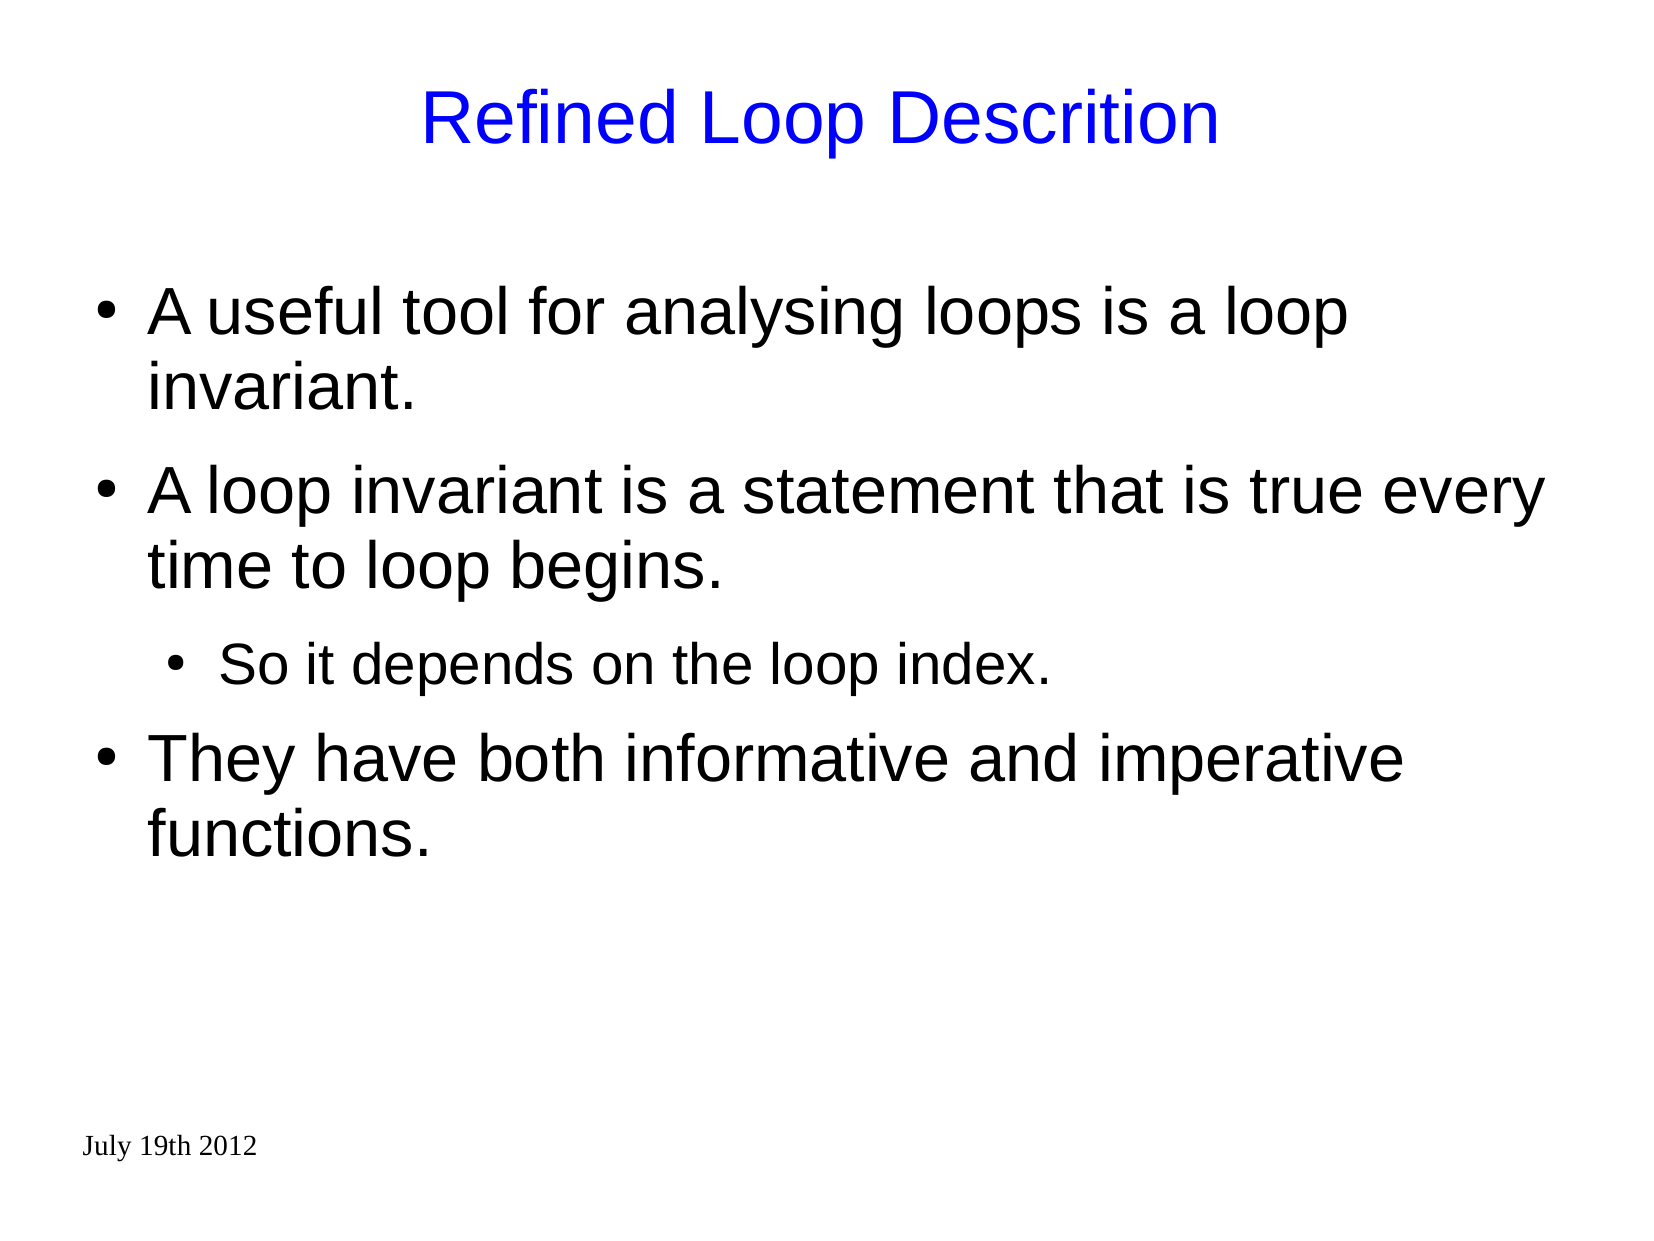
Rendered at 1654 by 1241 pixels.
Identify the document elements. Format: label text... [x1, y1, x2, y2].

title Refined Loop Descrition [76, 58, 1565, 178]
list A useful tool for analysing loops is a loop invariant. A loop invariant is a statement that is true every time to loop begins. So it depends on the loop index. They have both informative and imperative functions. [76, 274, 1565, 1093]
